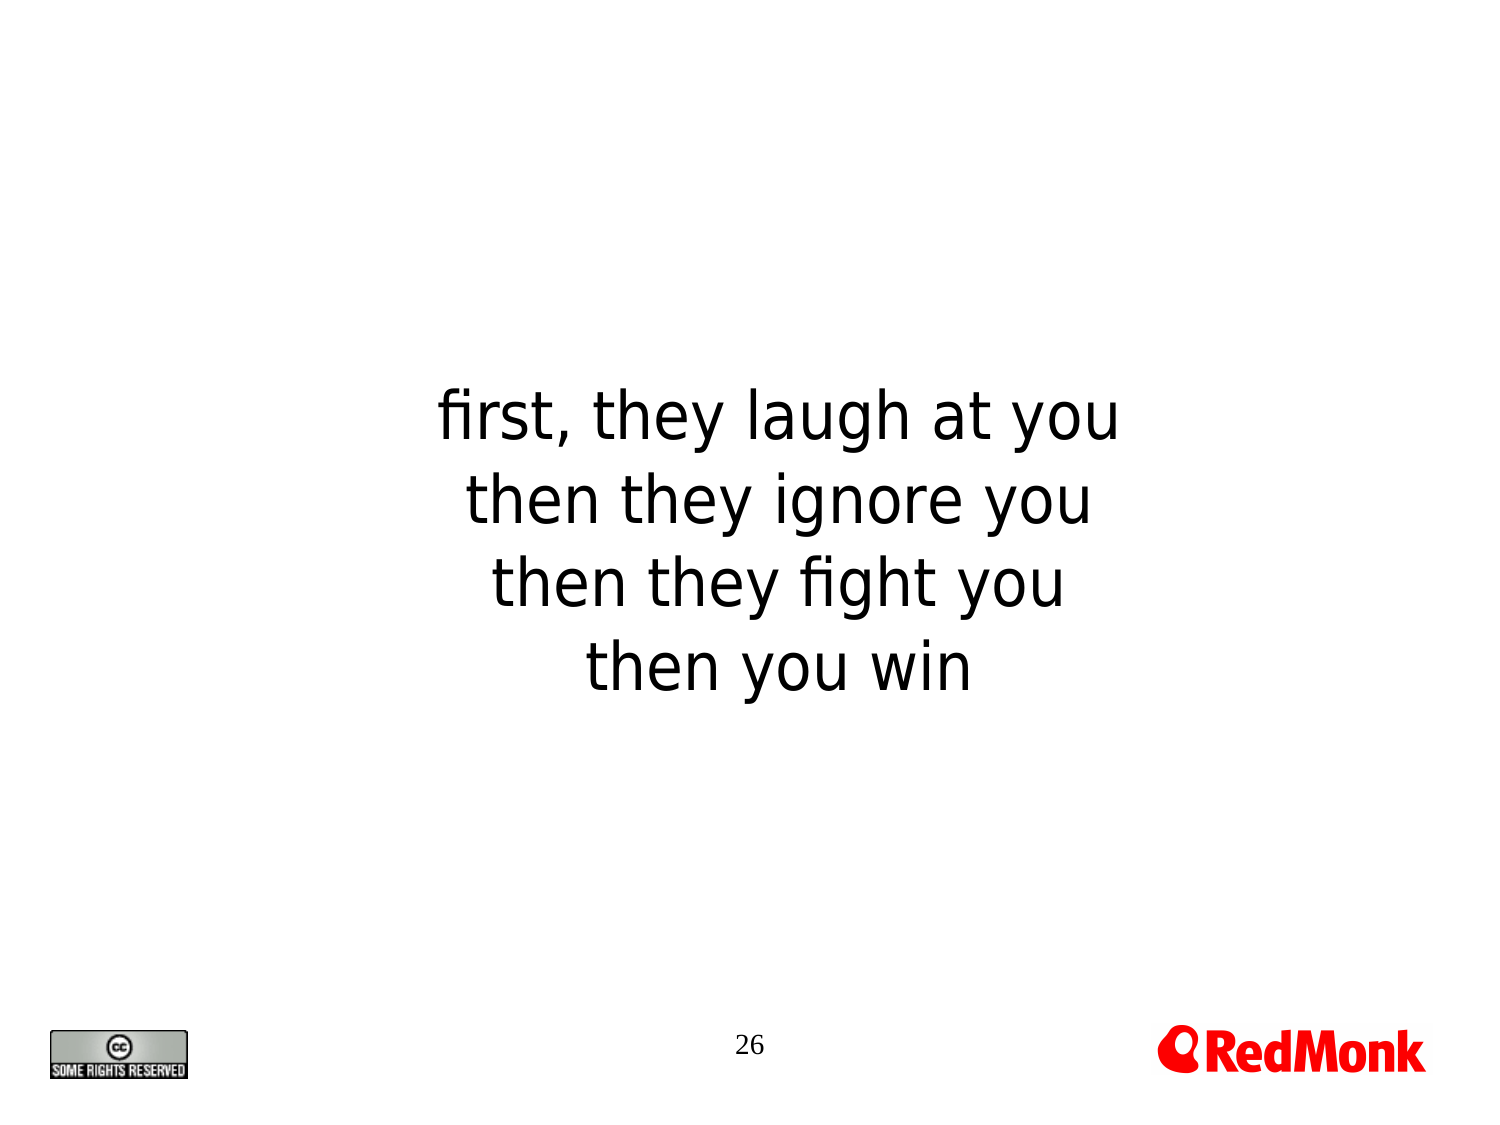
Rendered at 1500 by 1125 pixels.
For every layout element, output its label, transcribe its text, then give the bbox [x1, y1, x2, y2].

picture [1151, 1023, 1433, 1075]
text_box first, they laugh at you then they ignore you then they fight you then you win [104, 373, 1455, 815]
picture [50, 1030, 188, 1079]
